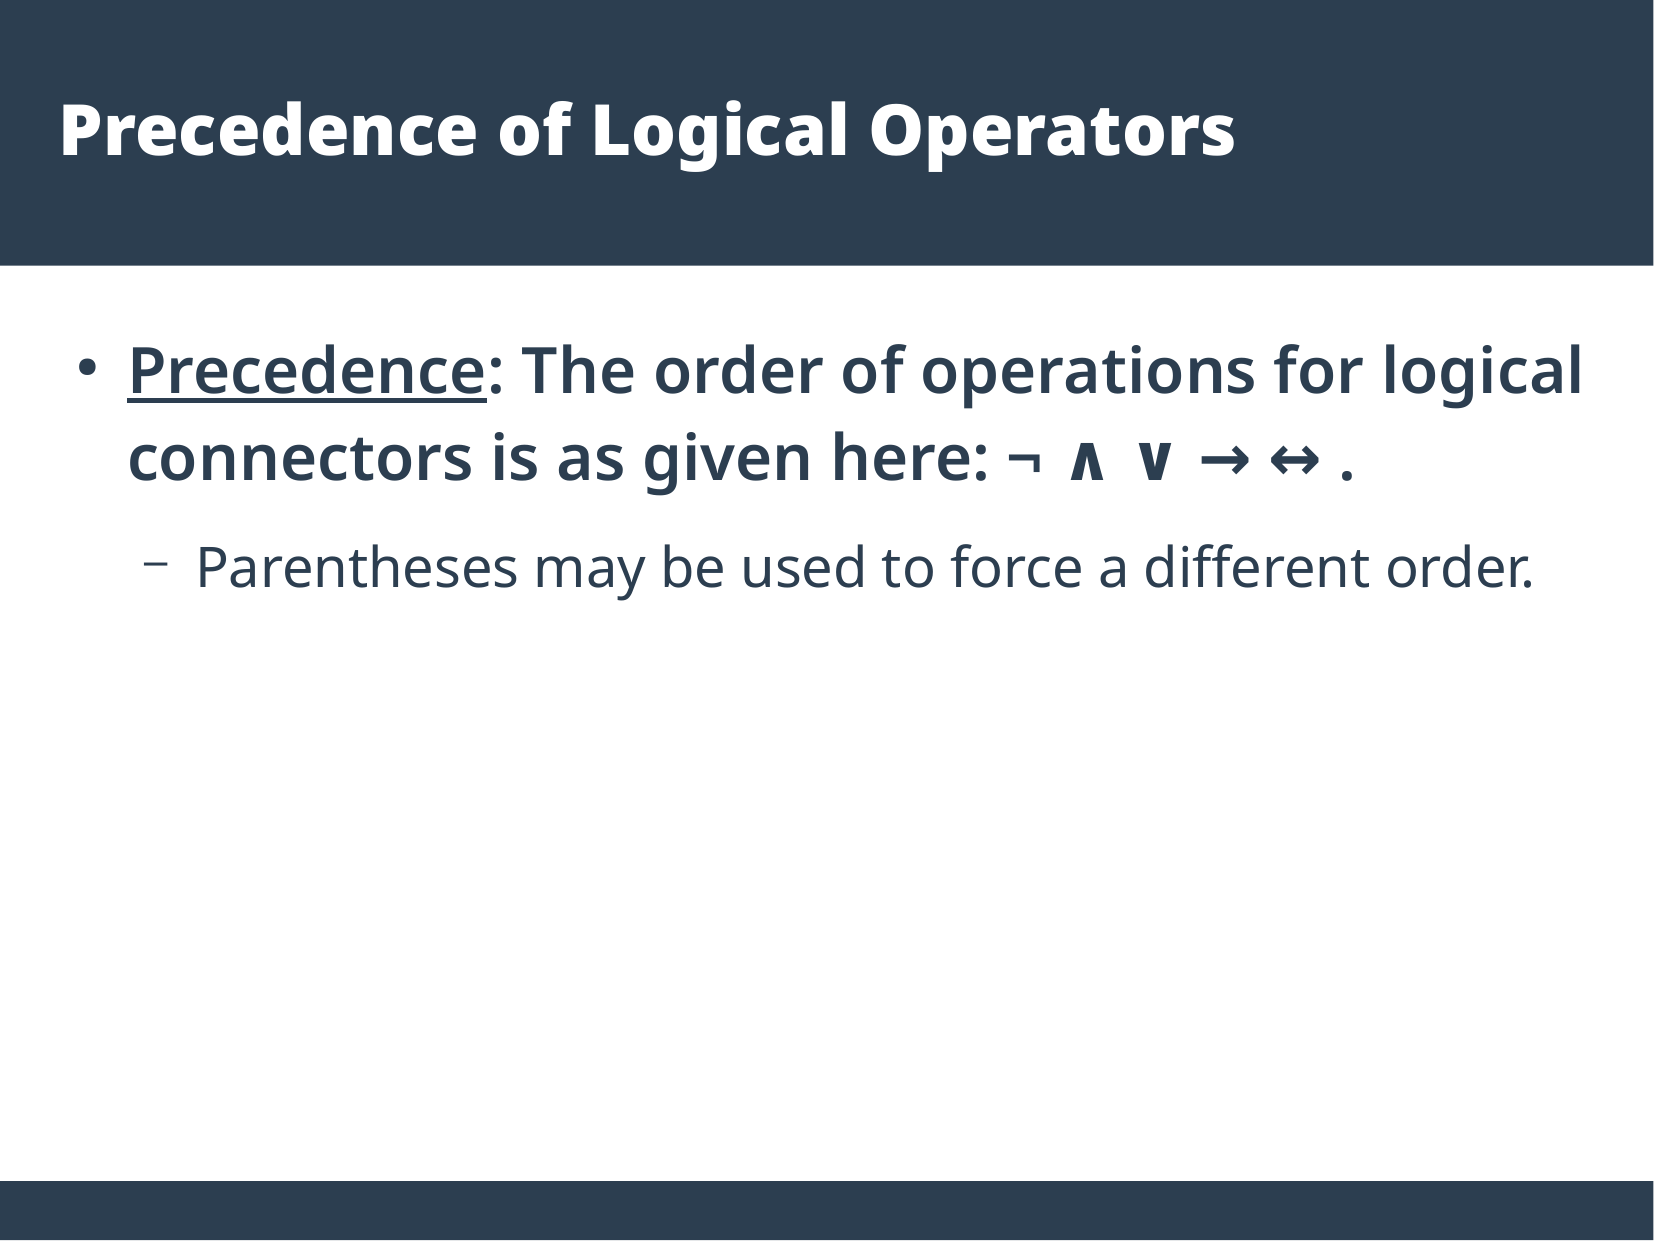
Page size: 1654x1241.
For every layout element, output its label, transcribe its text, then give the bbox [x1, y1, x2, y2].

list Precedence: The order of operations for logical connectors is as given here: ¬ ∧ ∨ → ↔ . Parentheses may be used to force a different order. [59, 324, 1595, 631]
title Precedence of Logical Operators [59, 49, 1595, 207]
